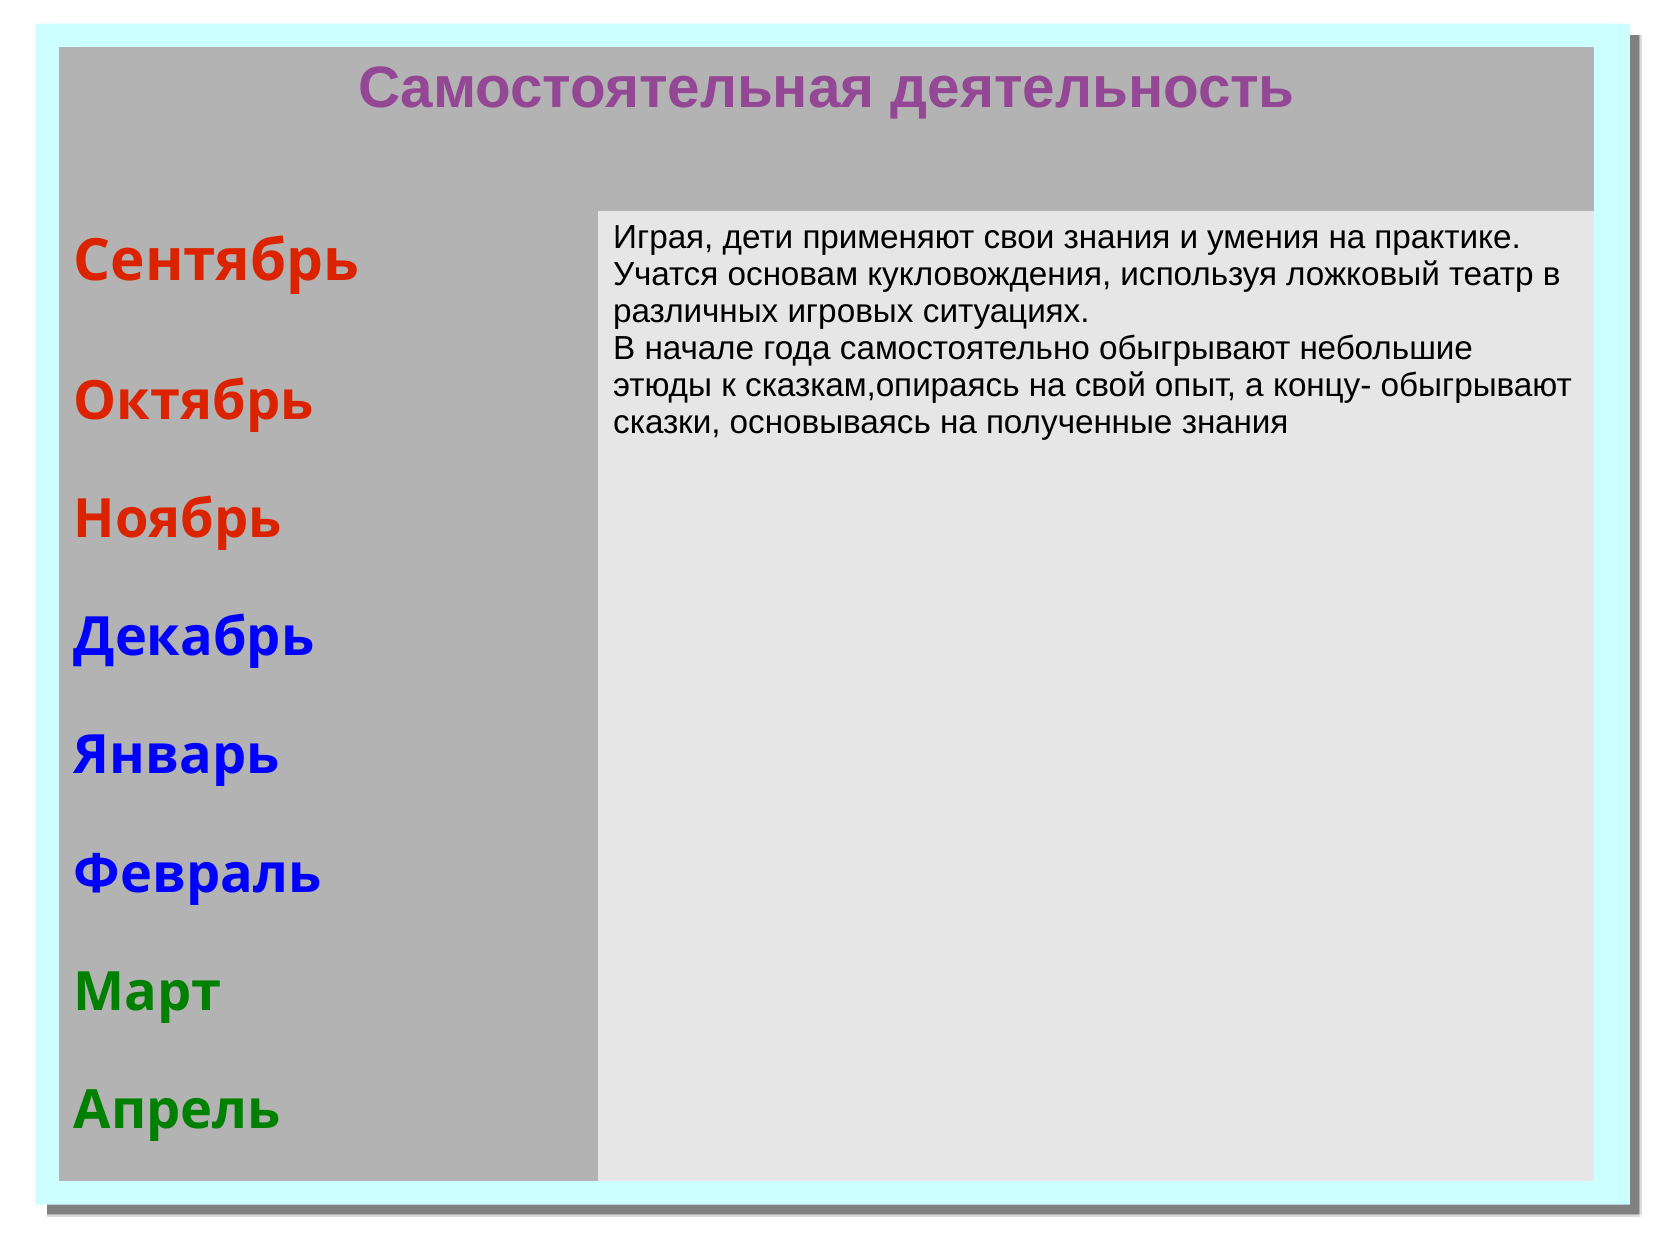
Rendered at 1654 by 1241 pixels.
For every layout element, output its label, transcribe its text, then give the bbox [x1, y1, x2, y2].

table_cell Октябрь [59, 354, 598, 472]
text_box [35, 23, 1630, 1205]
table_cell Декабрь [59, 590, 598, 708]
table_cell Ноябрь [59, 472, 598, 590]
table_cell Апрель [59, 1063, 598, 1181]
table_header Самостоятельная деятельность [59, 47, 1594, 211]
table_cell Февраль [59, 826, 598, 944]
table_cell Играя, дети применяют свои знания и умения на практике. Учатся основам кукловождения, используя ложковый театр в различных игровых ситуациях. В начале года самостоятельно обыгрывают небольшие этюды к сказкам,опираясь на свой опыт, а концу- обыгрывают сказки, основываясь на полученные знания [598, 211, 1594, 1181]
table_cell Март [59, 944, 598, 1063]
table_cell Сентябрь [59, 211, 598, 354]
table_cell Январь [59, 708, 598, 826]
